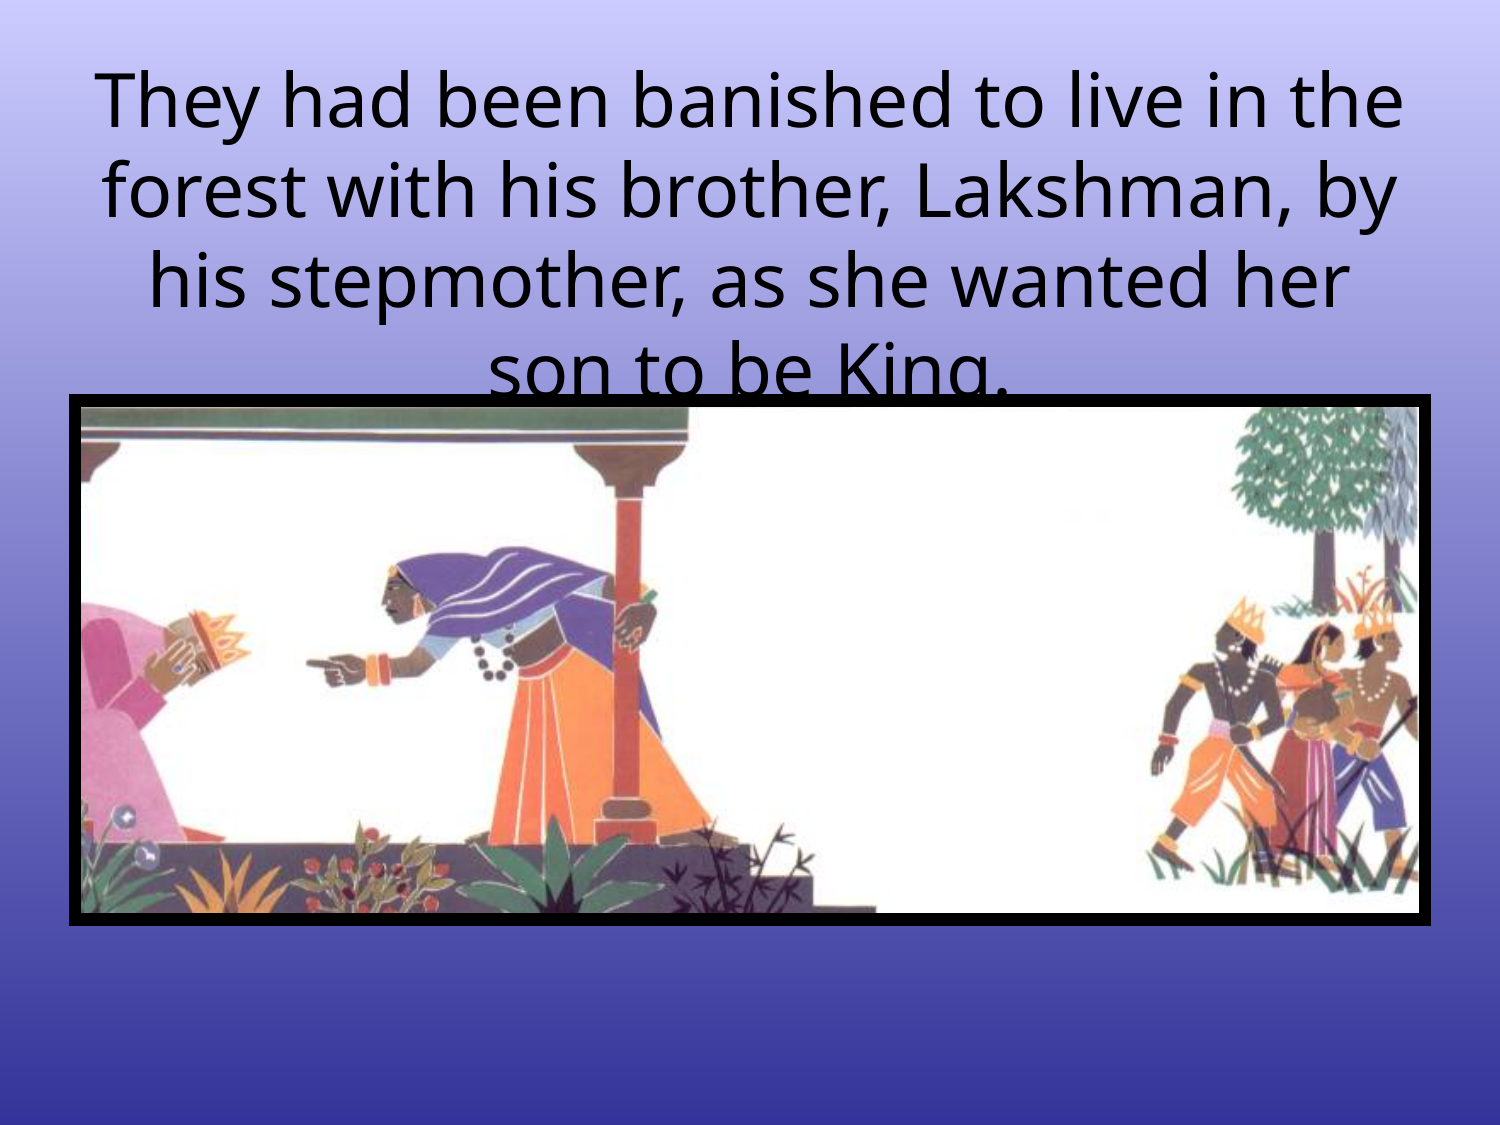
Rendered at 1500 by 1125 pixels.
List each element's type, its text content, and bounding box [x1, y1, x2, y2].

text_box They had been banished to live in the forest with his brother, Lakshman, by his stepmother, as she wanted her son to be King. [75, 45, 1426, 329]
text_box [75, 400, 1426, 920]
